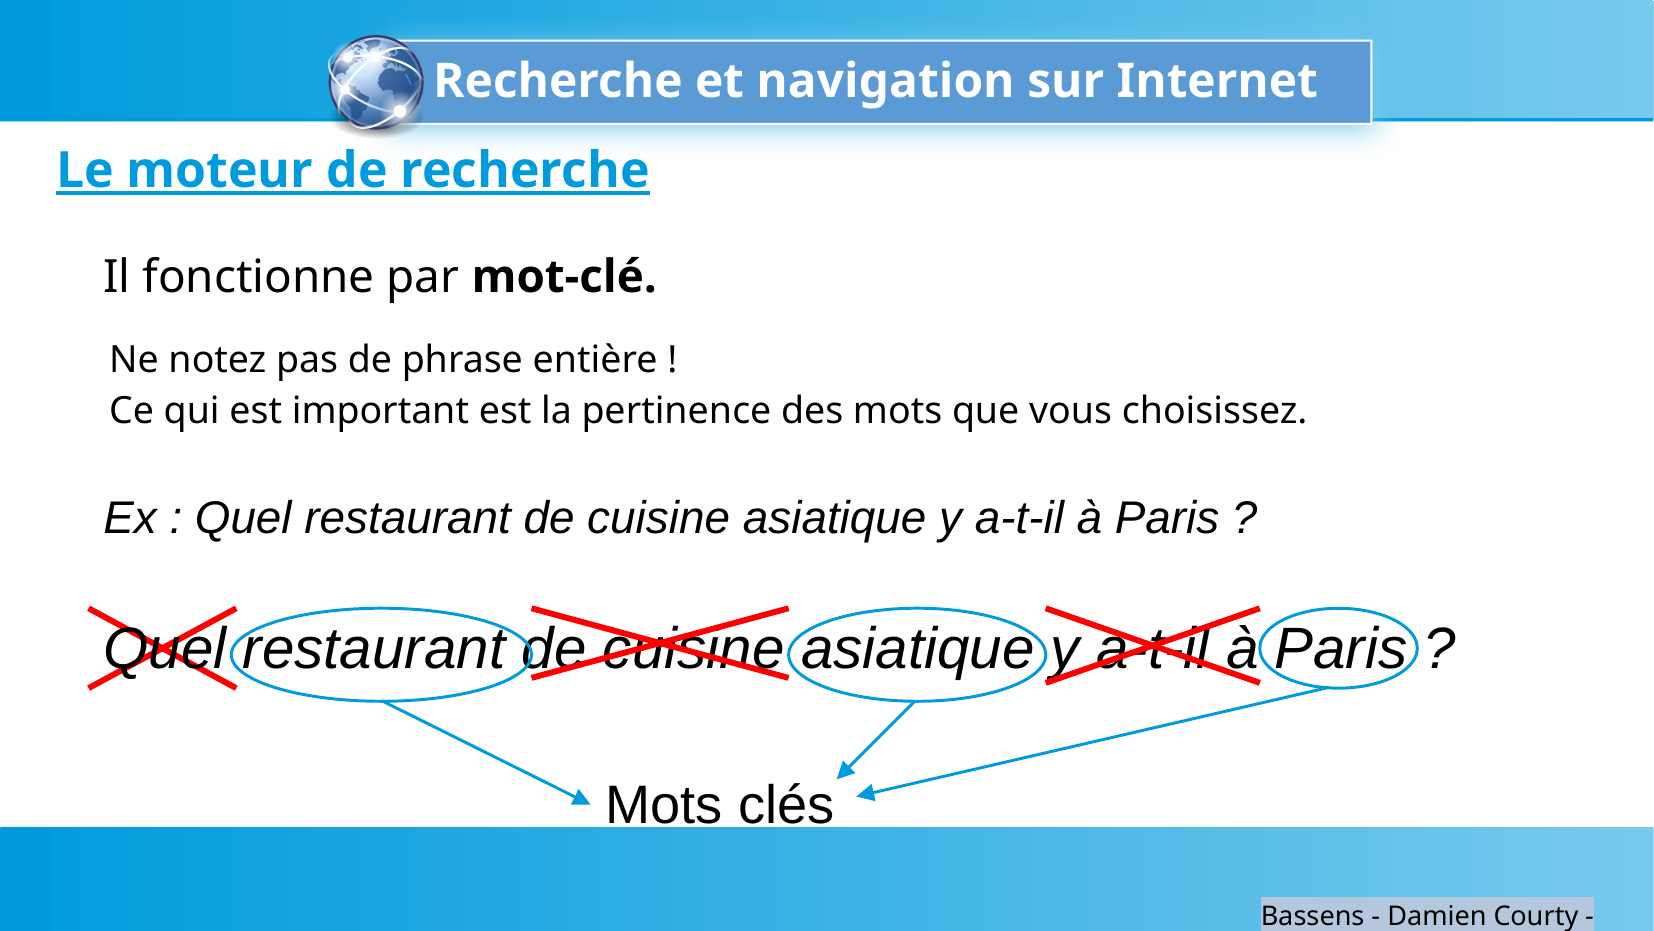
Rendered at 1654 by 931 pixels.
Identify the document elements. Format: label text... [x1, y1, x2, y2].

text_box Recherche et navigation sur Internet [427, 40, 1372, 124]
text_box [231, 608, 532, 702]
text_box Ne notez pas de phrase entière ! Ce qui est important est la pertinence des mots que vous choisissez. [94, 324, 1630, 428]
text_box Il fonctionne par mot-clé. [88, 236, 1654, 354]
picture [324, 35, 427, 140]
text_box Quel restaurant de cuisine asiatique y a-t-il à Paris ? [546, 608, 774, 639]
text_box Bassens - Damien Courty - 2024 [1246, 889, 1654, 931]
text_box Quel restaurant de cuisine asiatique y a-t-il à Paris ? [1346, 608, 1477, 689]
text_box [788, 608, 1046, 702]
text_box Quel restaurant de cuisine asiatique y a-t-il à Paris ? [409, 608, 893, 689]
text_box [1259, 608, 1418, 689]
text_box Quel restaurant de cuisine asiatique y a-t-il à Paris ? [1057, 608, 1248, 642]
text_box Ex : Quel restaurant de cuisine asiatique y a-t-il à Paris ? [88, 484, 1477, 565]
text_box Quel restaurant de cuisine asiatique y a-t-il à Paris ? [88, 608, 353, 689]
text_box Le moteur de recherche [41, 126, 768, 301]
text_box Mots clés [590, 767, 945, 843]
text_box Quel restaurant de cuisine asiatique y a-t-il à Paris ? [941, 608, 1323, 689]
